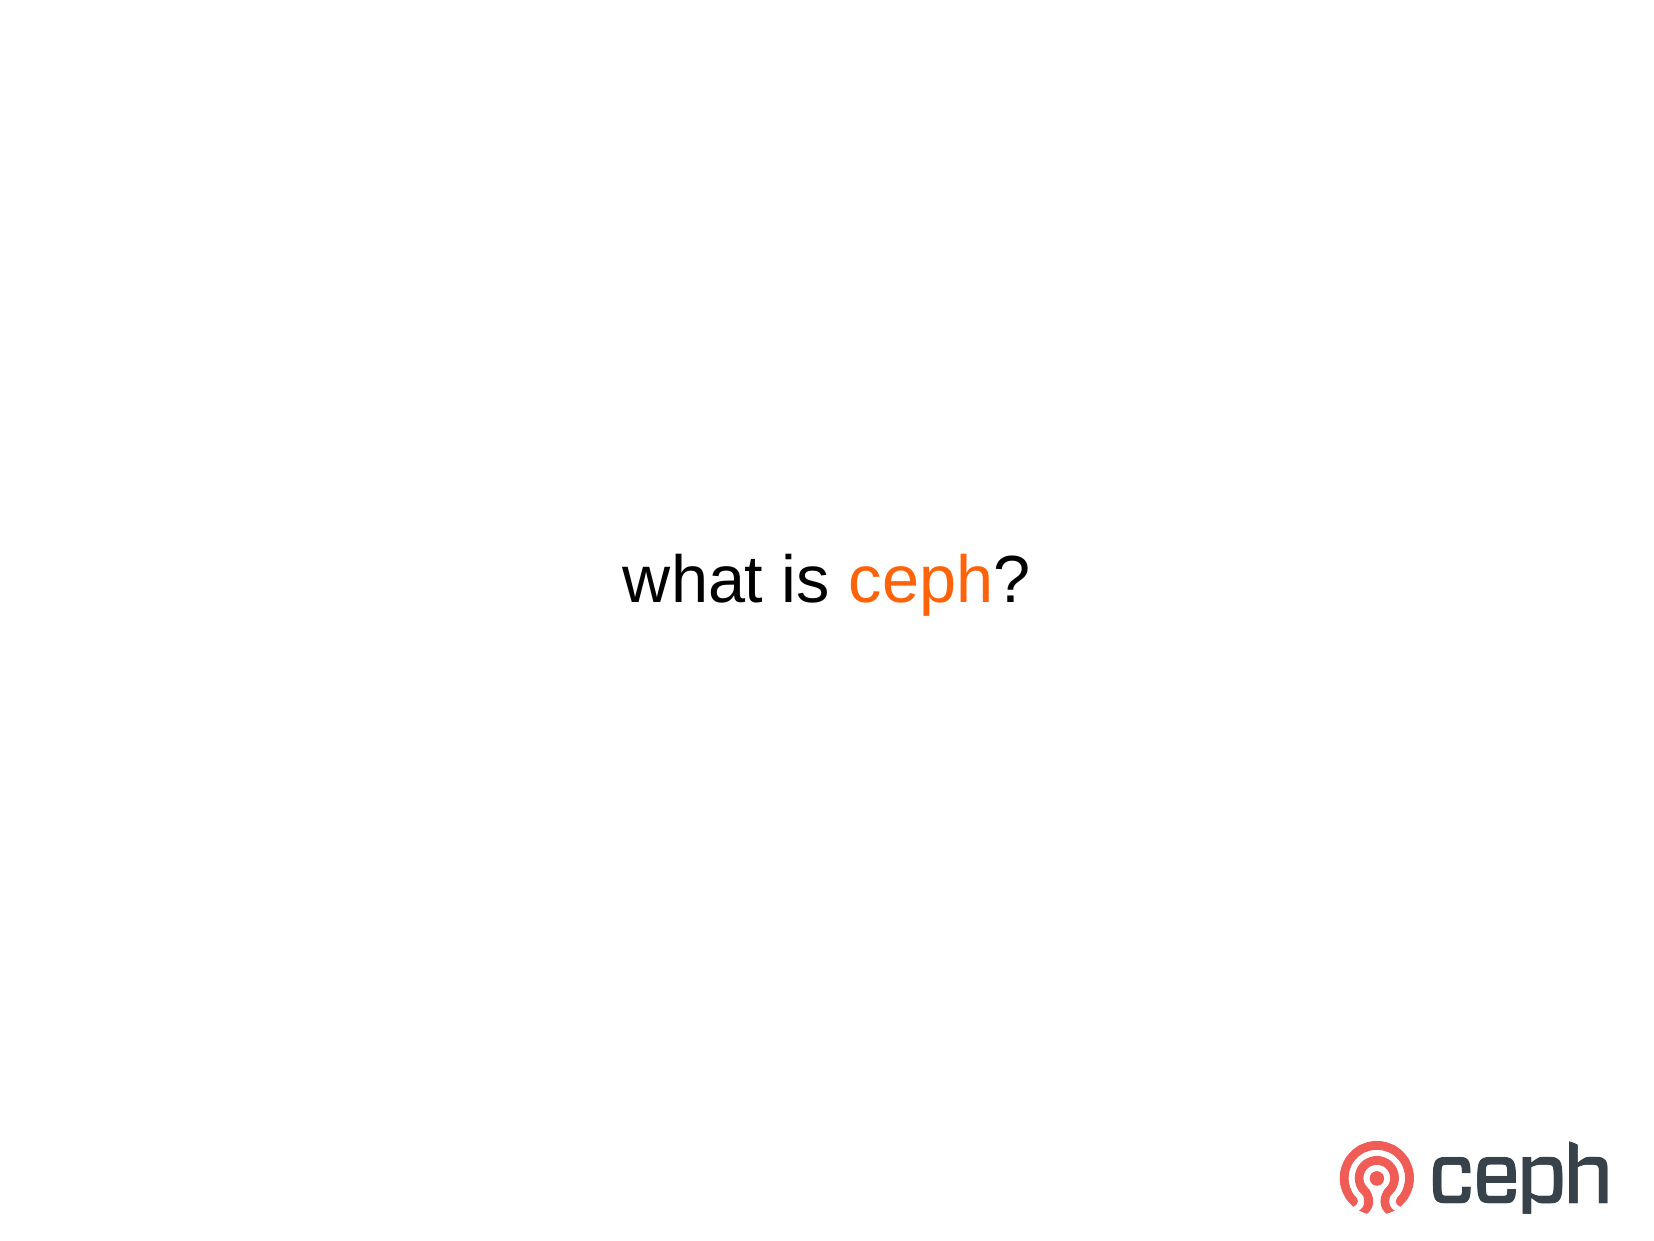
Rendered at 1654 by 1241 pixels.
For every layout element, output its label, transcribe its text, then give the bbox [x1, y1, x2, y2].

subtitle what is ceph? [82, 49, 1571, 1109]
picture [1293, 1095, 1654, 1241]
